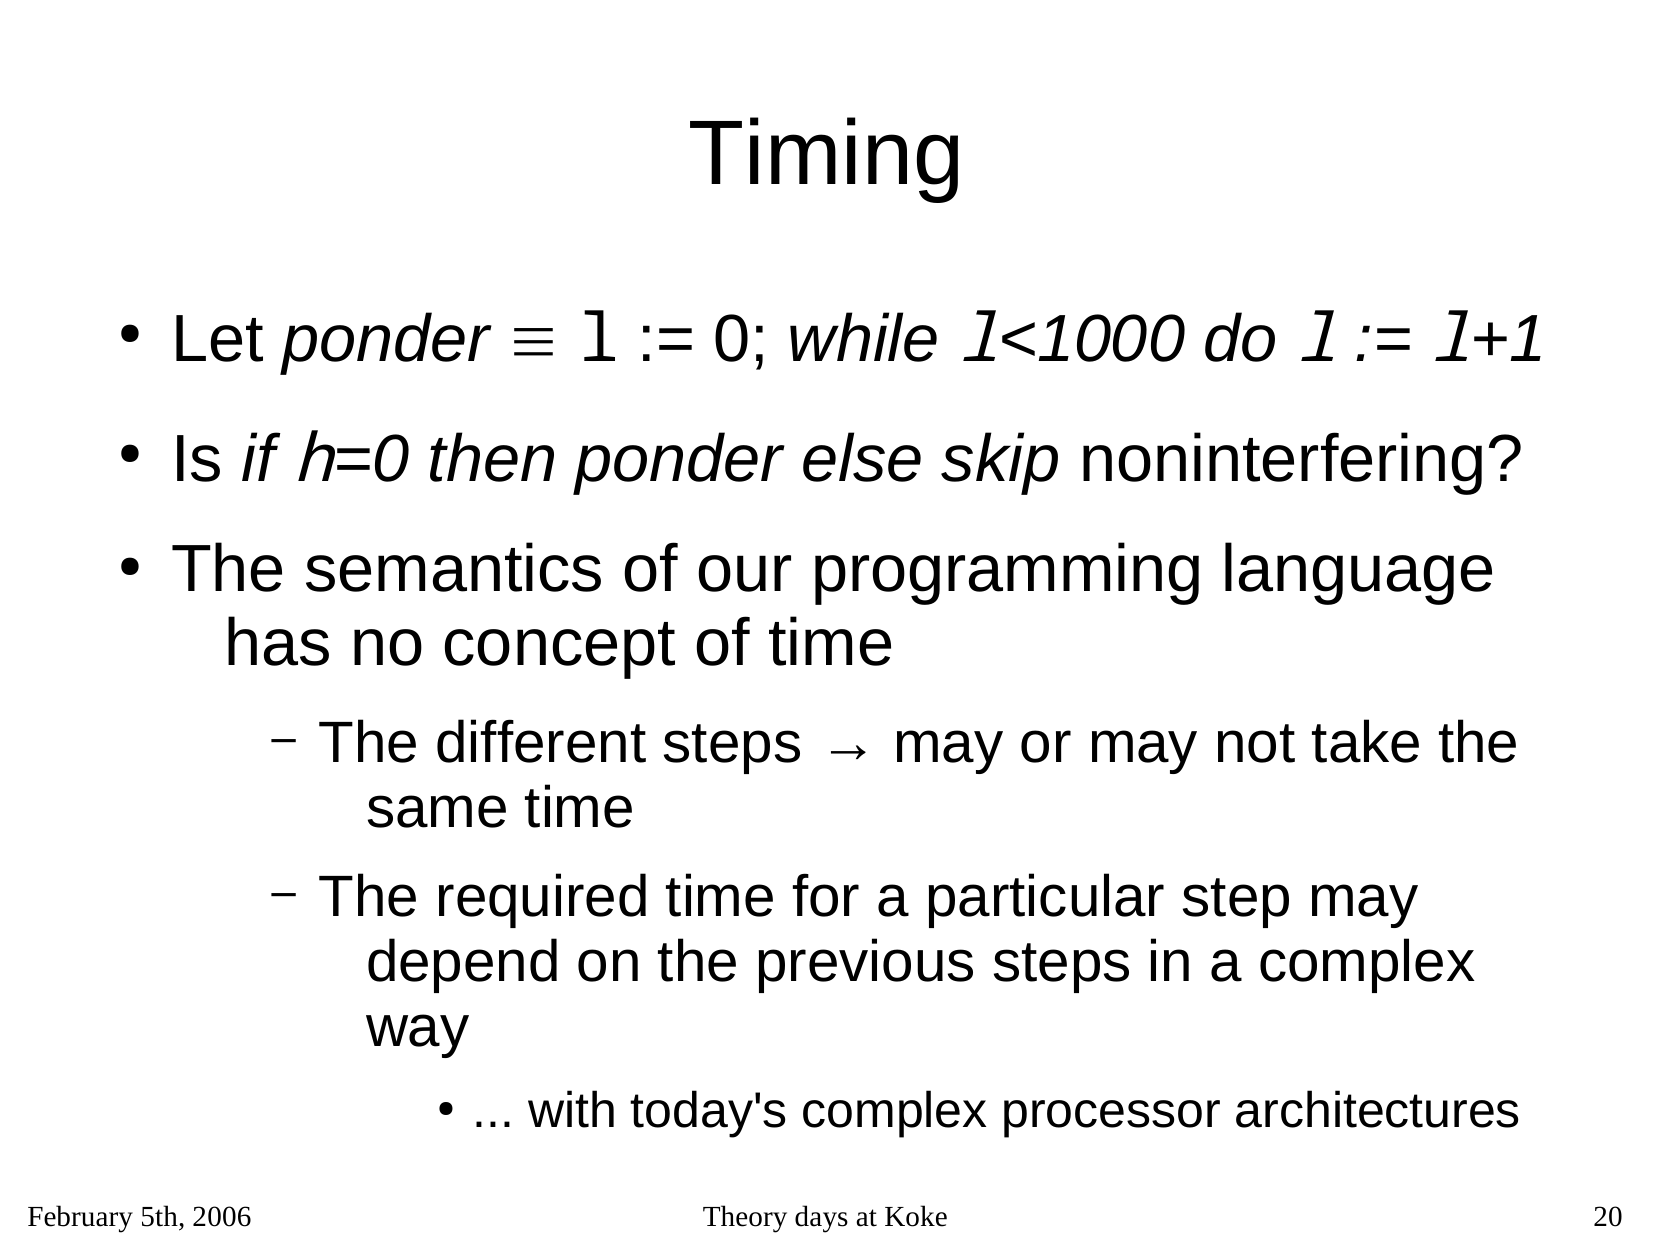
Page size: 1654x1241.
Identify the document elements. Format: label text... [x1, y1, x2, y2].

list Let ponder ≡ l := 0; while l<1000 do l := l+1 Is if h=0 then ponder else skip noninterfering? The semantics of our programming language has no concept of time The different steps → may or may not take the same time The required time for a particular step may depend on the previous steps in a complex way ... with today's complex processor architectures [82, 290, 1571, 1109]
title Timing [82, 49, 1571, 257]
